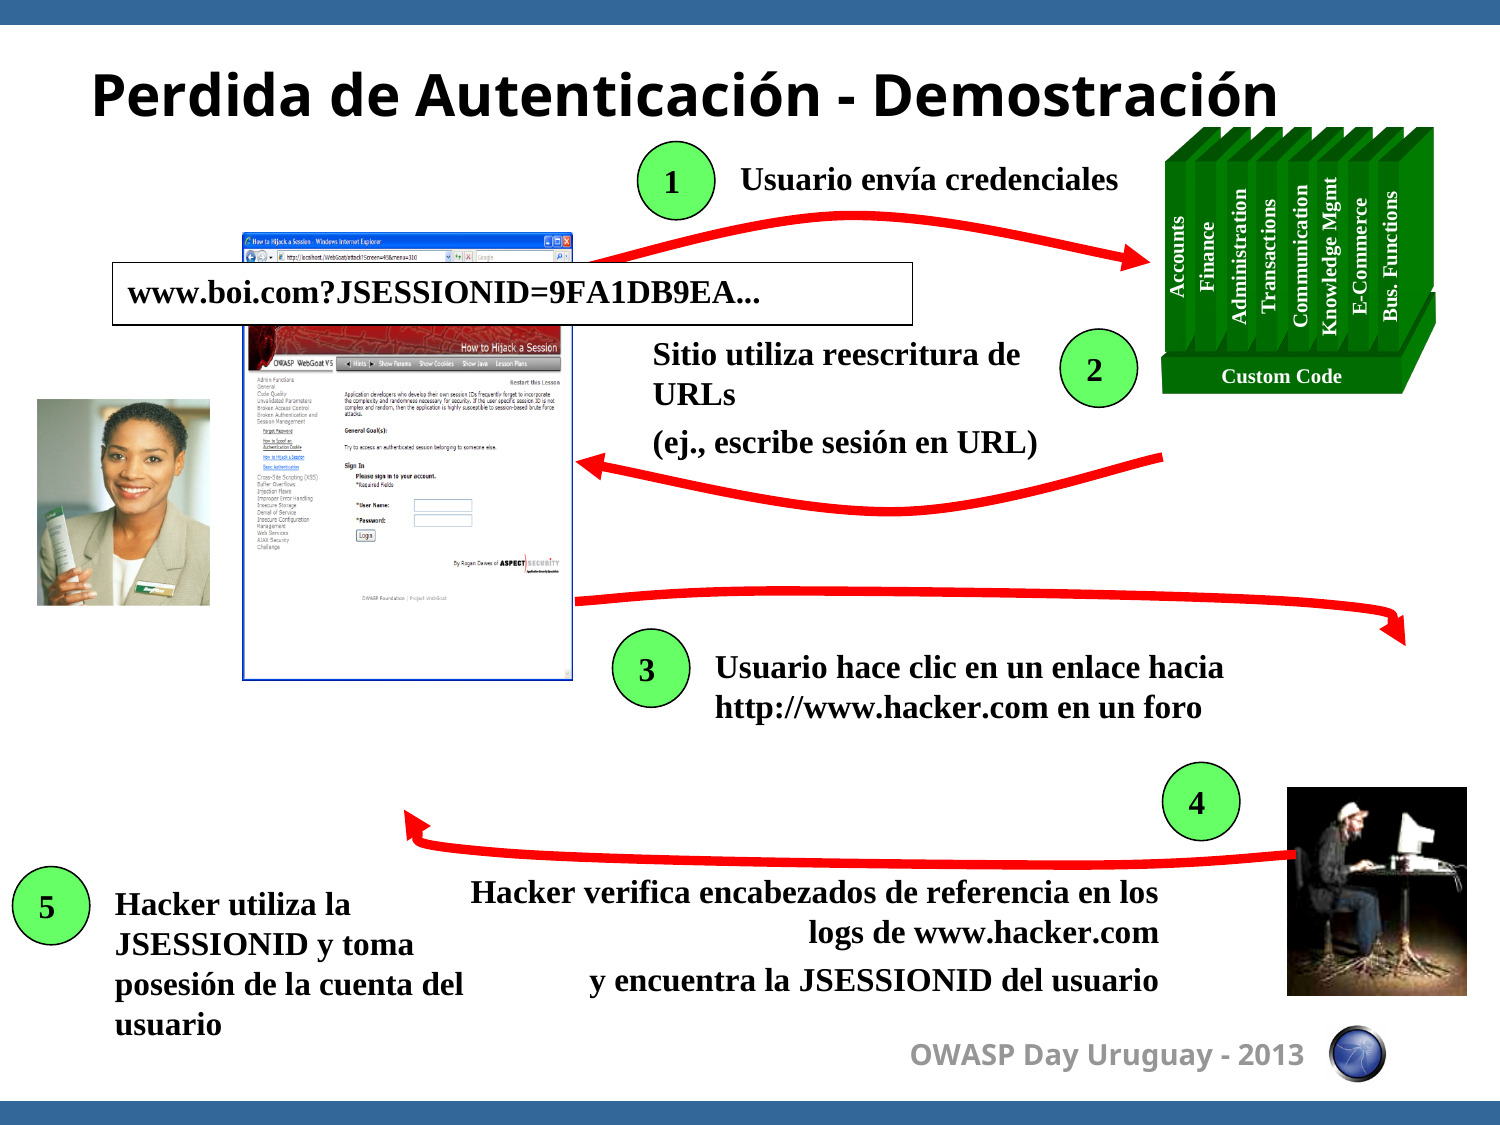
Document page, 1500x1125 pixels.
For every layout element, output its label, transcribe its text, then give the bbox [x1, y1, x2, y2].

text_box 5 [12, 866, 90, 945]
text_box 4 [1162, 762, 1240, 841]
text_box 3 [612, 628, 690, 708]
picture [37, 399, 210, 606]
text_box Usuario hace clic en un enlace hacia http://www.hacker.com en un foro [699, 637, 1425, 700]
text_box 1 [637, 141, 715, 220]
picture [242, 232, 573, 262]
picture [1287, 787, 1467, 996]
text_box Usuario envía credenciales [724, 149, 1138, 213]
text_box www.boi.com?JSESSIONID=9FA1DB9EA... [112, 262, 913, 325]
text_box Hacker utiliza la JSESSIONID y toma posesión de la cuenta del usuario [99, 874, 538, 988]
picture [242, 325, 573, 681]
text_box 2 [1065, 329, 1138, 408]
text_box Sitio utiliza reescritura de URLs (ej., escribe sesión en URL) [637, 324, 1101, 388]
picture [1325, 1024, 1388, 1083]
text_box Hacker verifica encabezados de referencia en los logs de www.hacker.com y encuentra la JSESSIONID del usuario [449, 862, 1175, 925]
title Perdida de Autenticación - Demostración [75, 15, 1426, 171]
